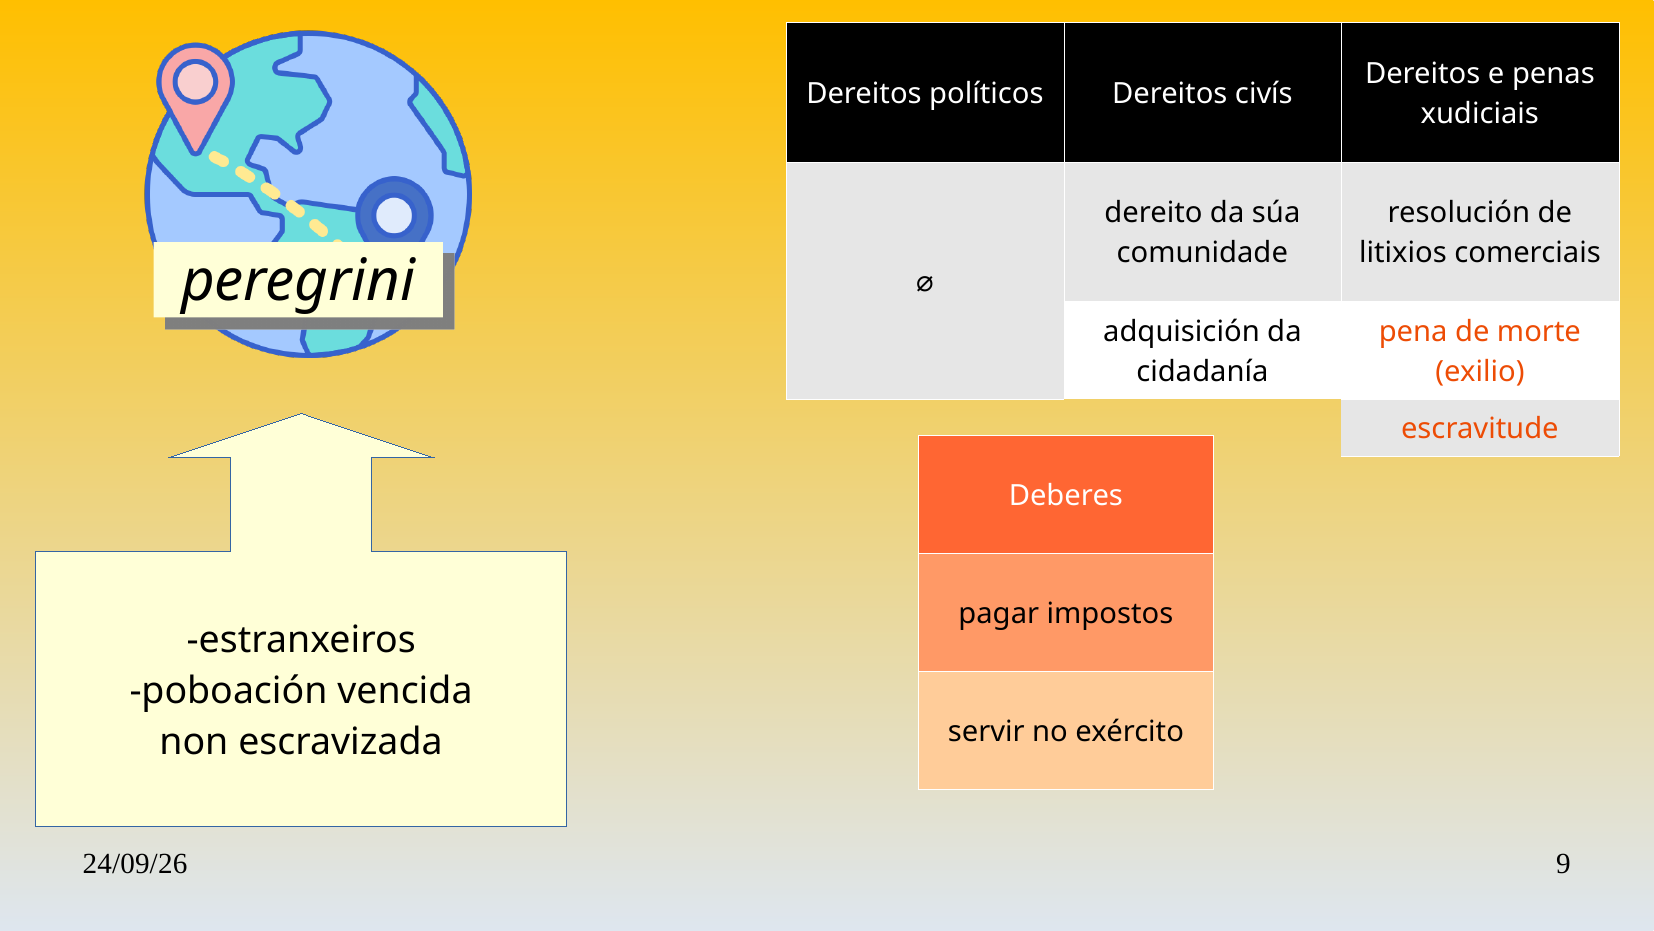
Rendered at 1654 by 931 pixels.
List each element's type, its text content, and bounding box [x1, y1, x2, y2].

text_box peregrini [153, 242, 443, 318]
table_cell ⌀ [787, 163, 1064, 399]
table_cell servir no exército [919, 672, 1213, 789]
table_header Dereitos políticos [787, 23, 1064, 162]
table_cell escravitude [1341, 400, 1619, 456]
table_cell pena de morte (exilio) [1342, 302, 1619, 399]
table_cell [1064, 399, 1341, 456]
table_cell dereito da súa comunidade [1065, 163, 1341, 301]
table_cell pagar impostos [919, 554, 1213, 671]
picture [143, 29, 473, 359]
table_header Deberes [919, 436, 1213, 553]
table_cell [786, 400, 1064, 456]
table_header Dereitos civís [1065, 23, 1341, 162]
table_cell resolución de litixios comerciais [1342, 163, 1619, 301]
table_header Dereitos e penas xudiciais [1342, 23, 1619, 162]
text_box -estranxeiros -poboación vencida non escravizada [35, 413, 567, 827]
table_cell adquisición da cidadanía [1065, 302, 1341, 399]
